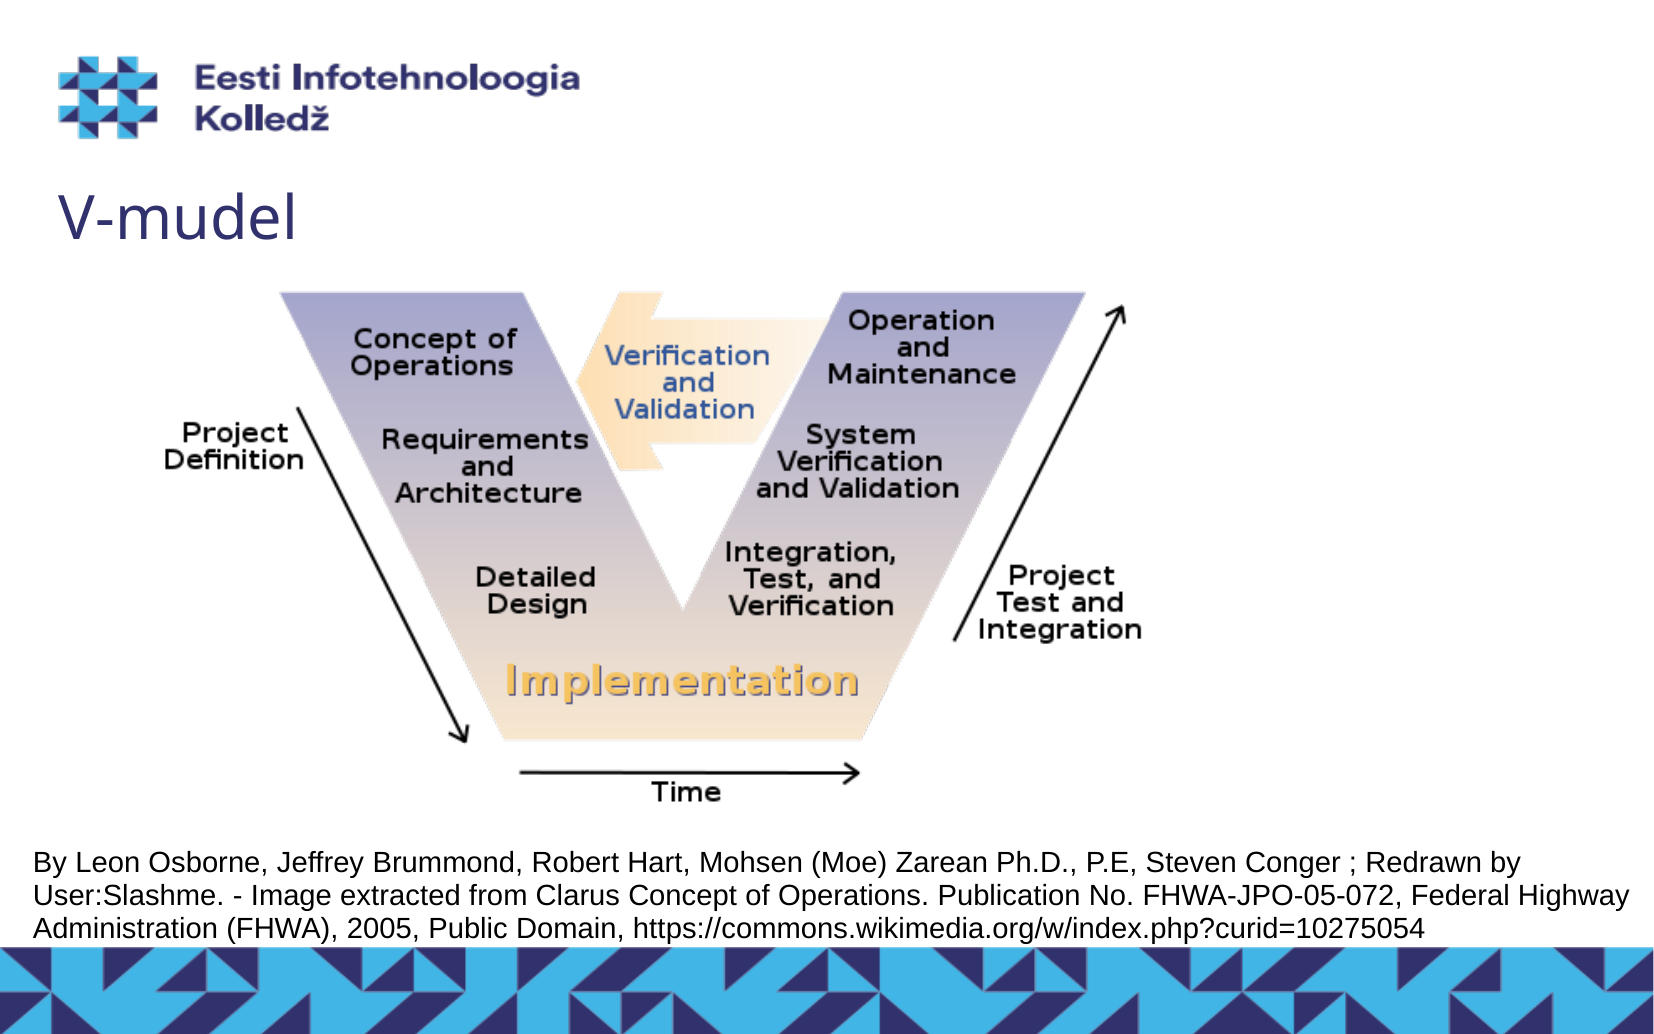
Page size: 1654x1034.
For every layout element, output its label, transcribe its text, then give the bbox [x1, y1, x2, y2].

text_box By Leon Osborne, Jeffrey Brummond, Robert Hart, Mohsen (Moe) Zarean Ph.D., P.E, Steven Conger ; Redrawn by User:Slashme. - Image extracted from Clarus Concept of Operations. Publication No. FHWA-JPO-05-072, Federal Highway Administration (FHWA), 2005, Public Domain, https://commons.wikimedia.org/w/index.php?curid=10275054 [18, 838, 1654, 1022]
title V-mudel [59, 129, 1571, 303]
picture [154, 268, 1158, 827]
